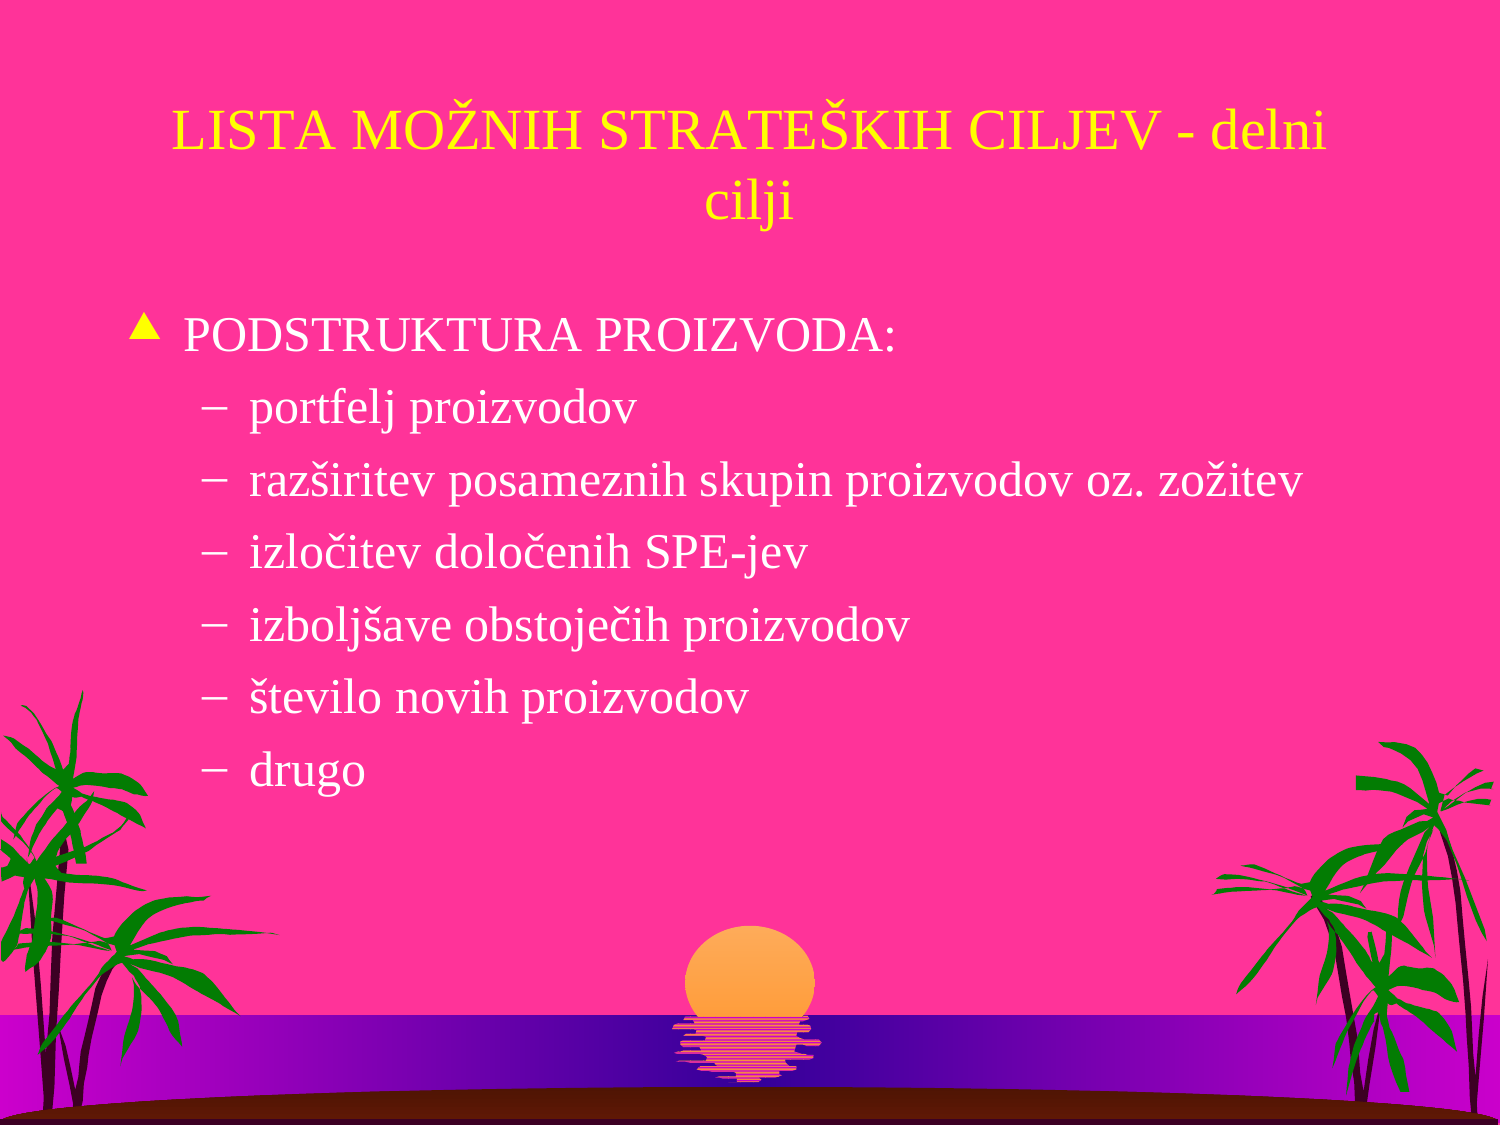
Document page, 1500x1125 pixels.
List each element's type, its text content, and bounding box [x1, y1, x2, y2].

picture [672, 1015, 822, 1083]
list PODSTRUKTURA PROIZVODA: portfelj proizvodov razširitev posameznih skupin proizvodov oz. zožitev izločitev določenih SPE-jev izboljšave obstoječih proizvodov število novih proizvodov drugo [112, 293, 1388, 966]
title LISTA MOŽNIH STRATEŠKIH CILJEV - delni cilji [112, 65, 1388, 257]
